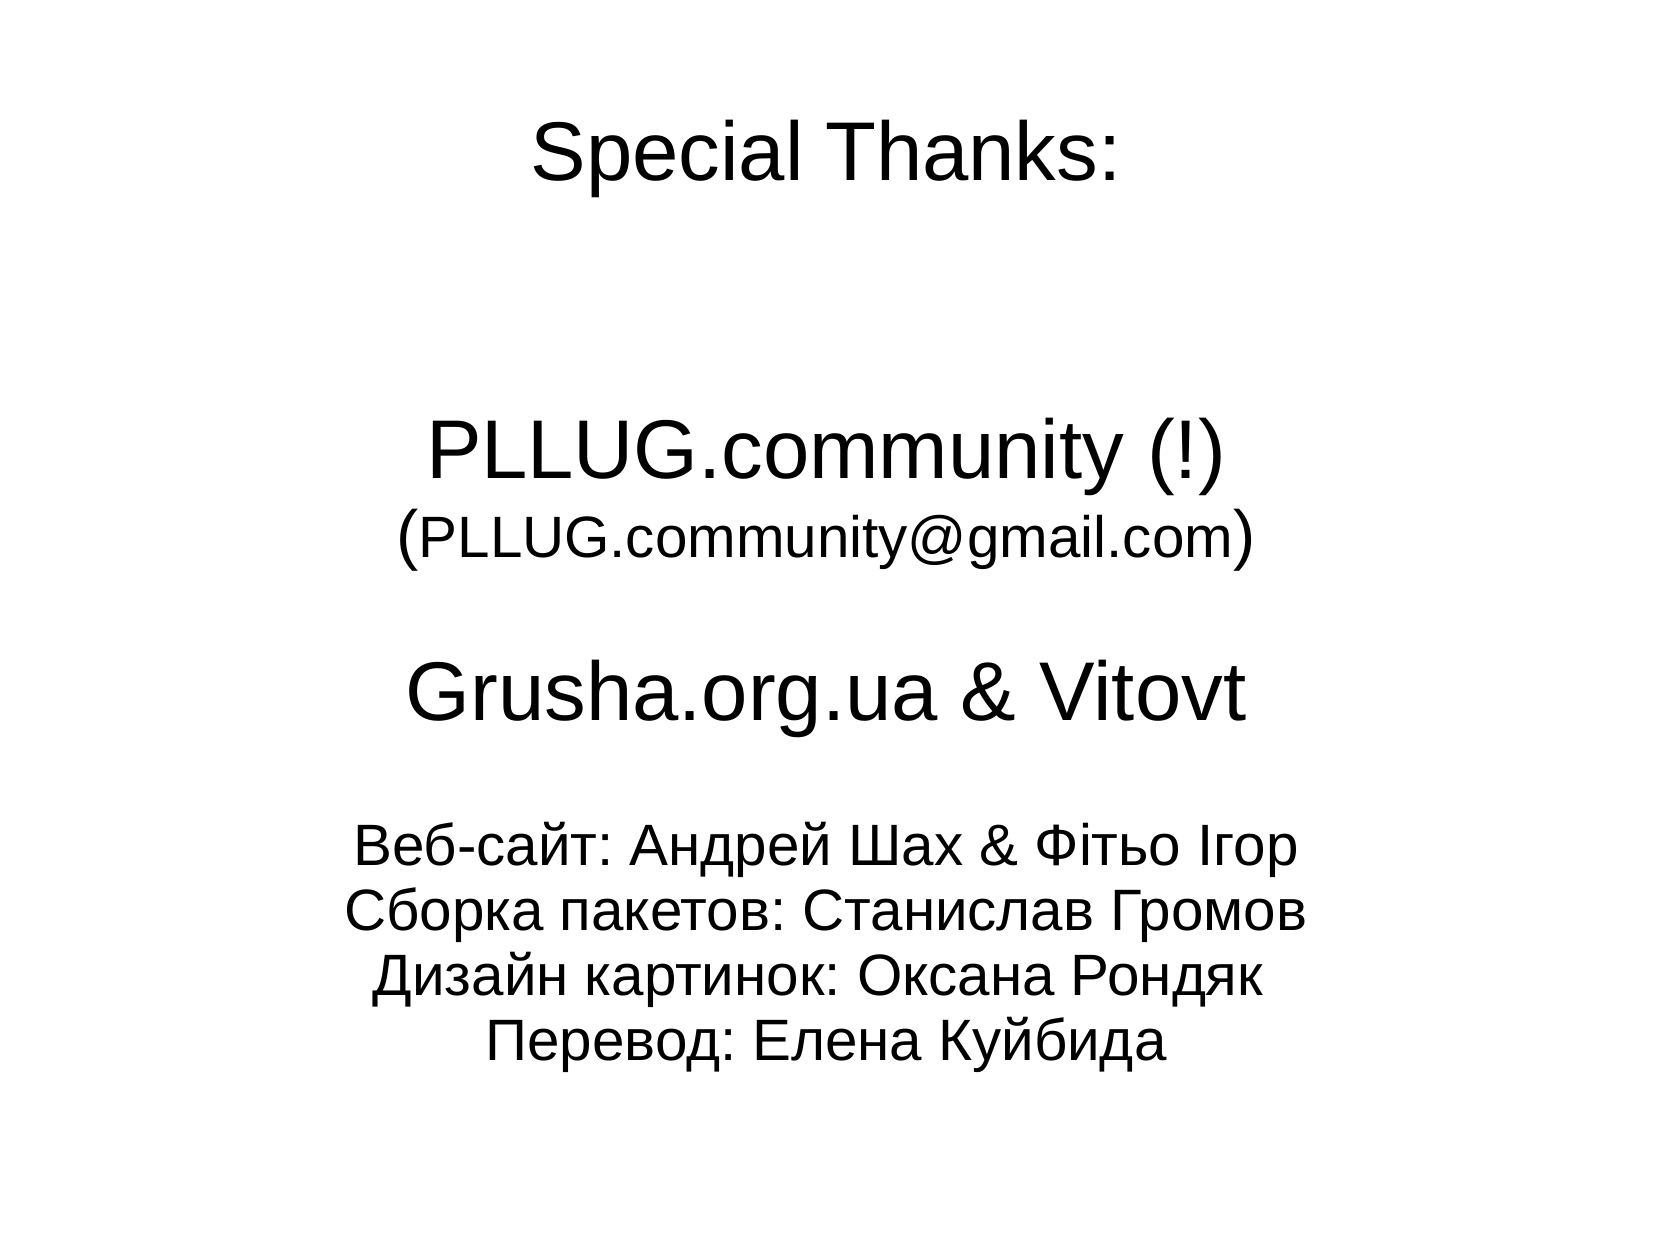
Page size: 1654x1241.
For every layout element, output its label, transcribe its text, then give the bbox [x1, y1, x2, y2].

title Special Thanks: [82, 56, 1571, 249]
subtitle PLLUG.community (!) (PLLUG.community@gmail.com) Grusha.org.ua & Vitovt Веб-сайт: Андрей Шах & Фітьо Ігор Сборка пакетов: Станислав Громов Дизайн картинок: Оксана Рондяк Перевод: Елена Куйбида [82, 253, 1571, 1146]
